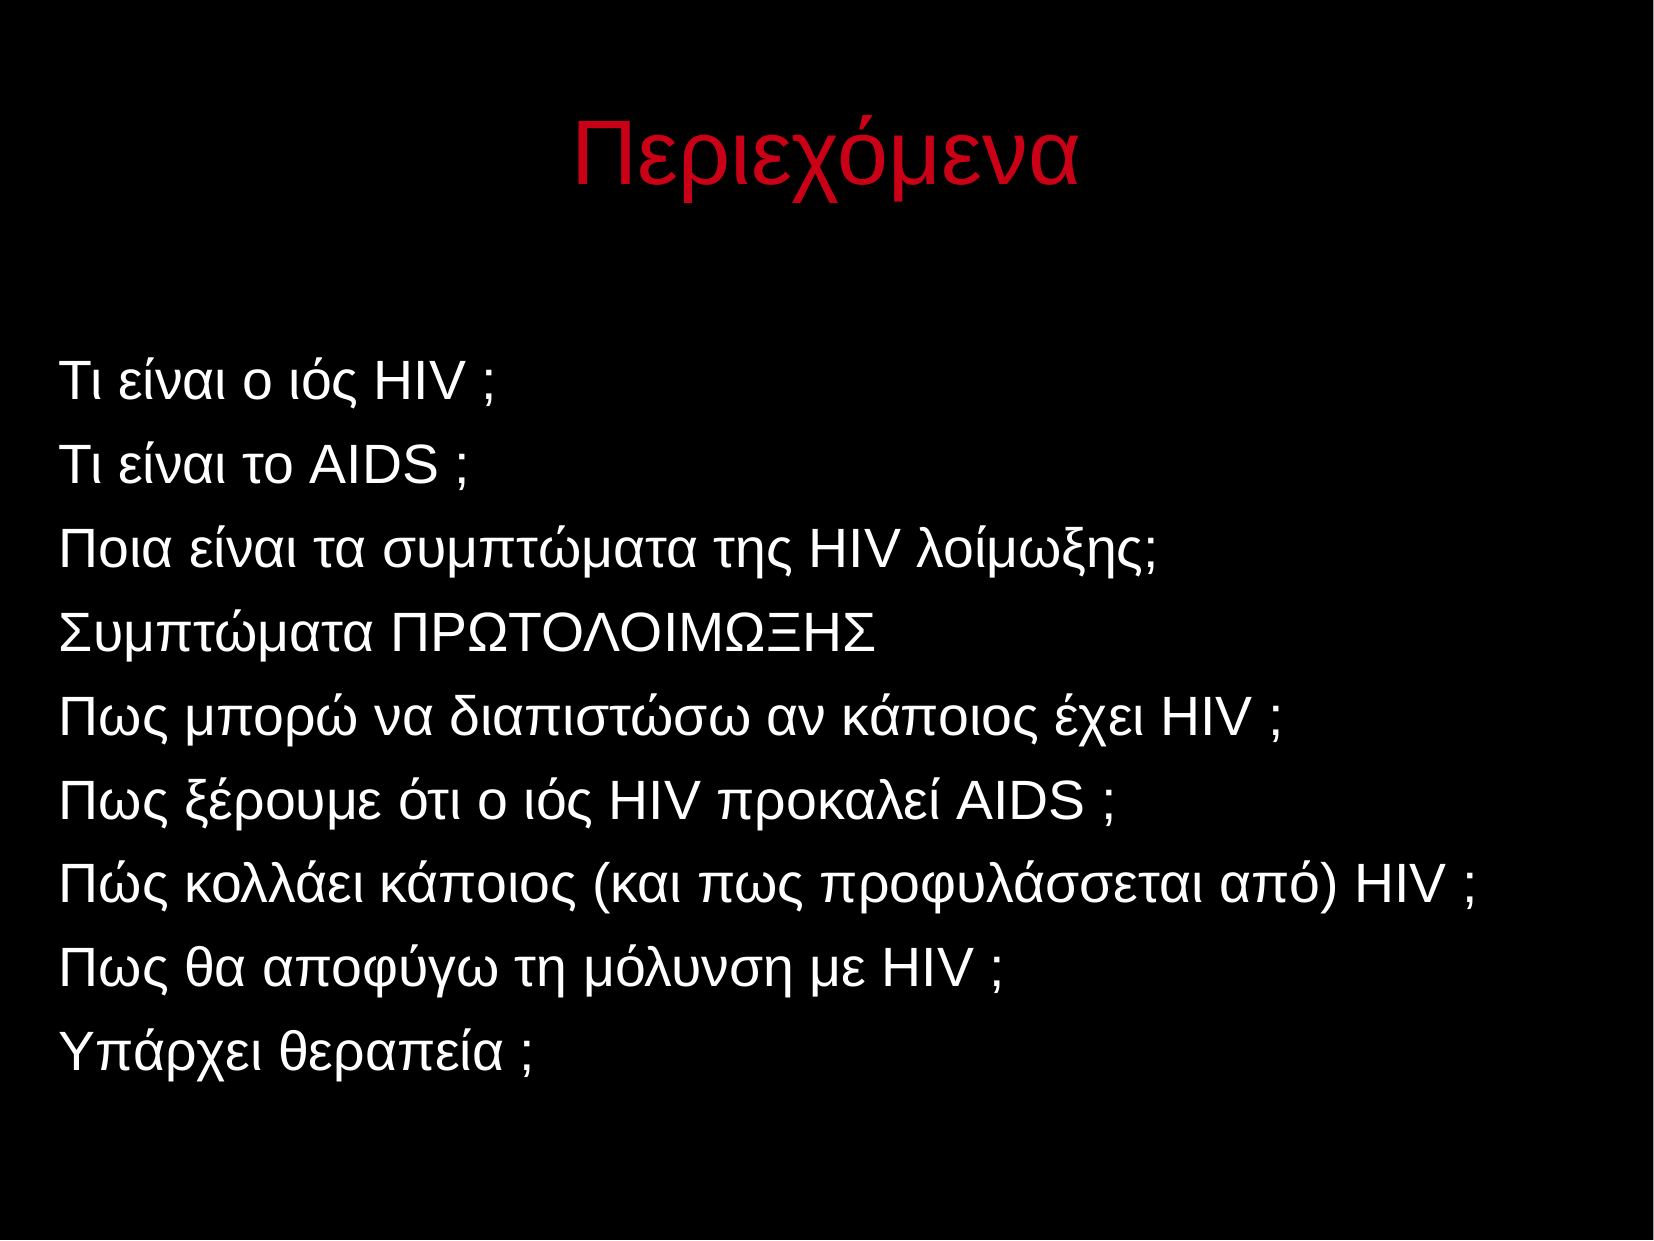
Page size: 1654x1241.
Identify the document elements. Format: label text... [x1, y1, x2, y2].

list Τι είναι ο ιός HIV ; Τι είναι το AIDS ; Ποια είναι τα συμπτώματα της HIV λοίμωξης; Συμπτώματα ΠΡΩΤΟΛΟΙΜΩΞΗΣ Πως μπορώ να διαπιστώσω αν κάποιος έχει HIV ; Πως ξέρουμε ότι ο ιός HIV προκαλεί AIDS ; Πώς κολλάει κάποιος (και πως προφυλάσσεται από) HIV ; Πως θα αποφύγω τη μόλυνση με HIV ; Υπάρχει θεραπεία ; [59, 265, 1548, 1085]
title Περιεχόμενα [82, 49, 1571, 257]
